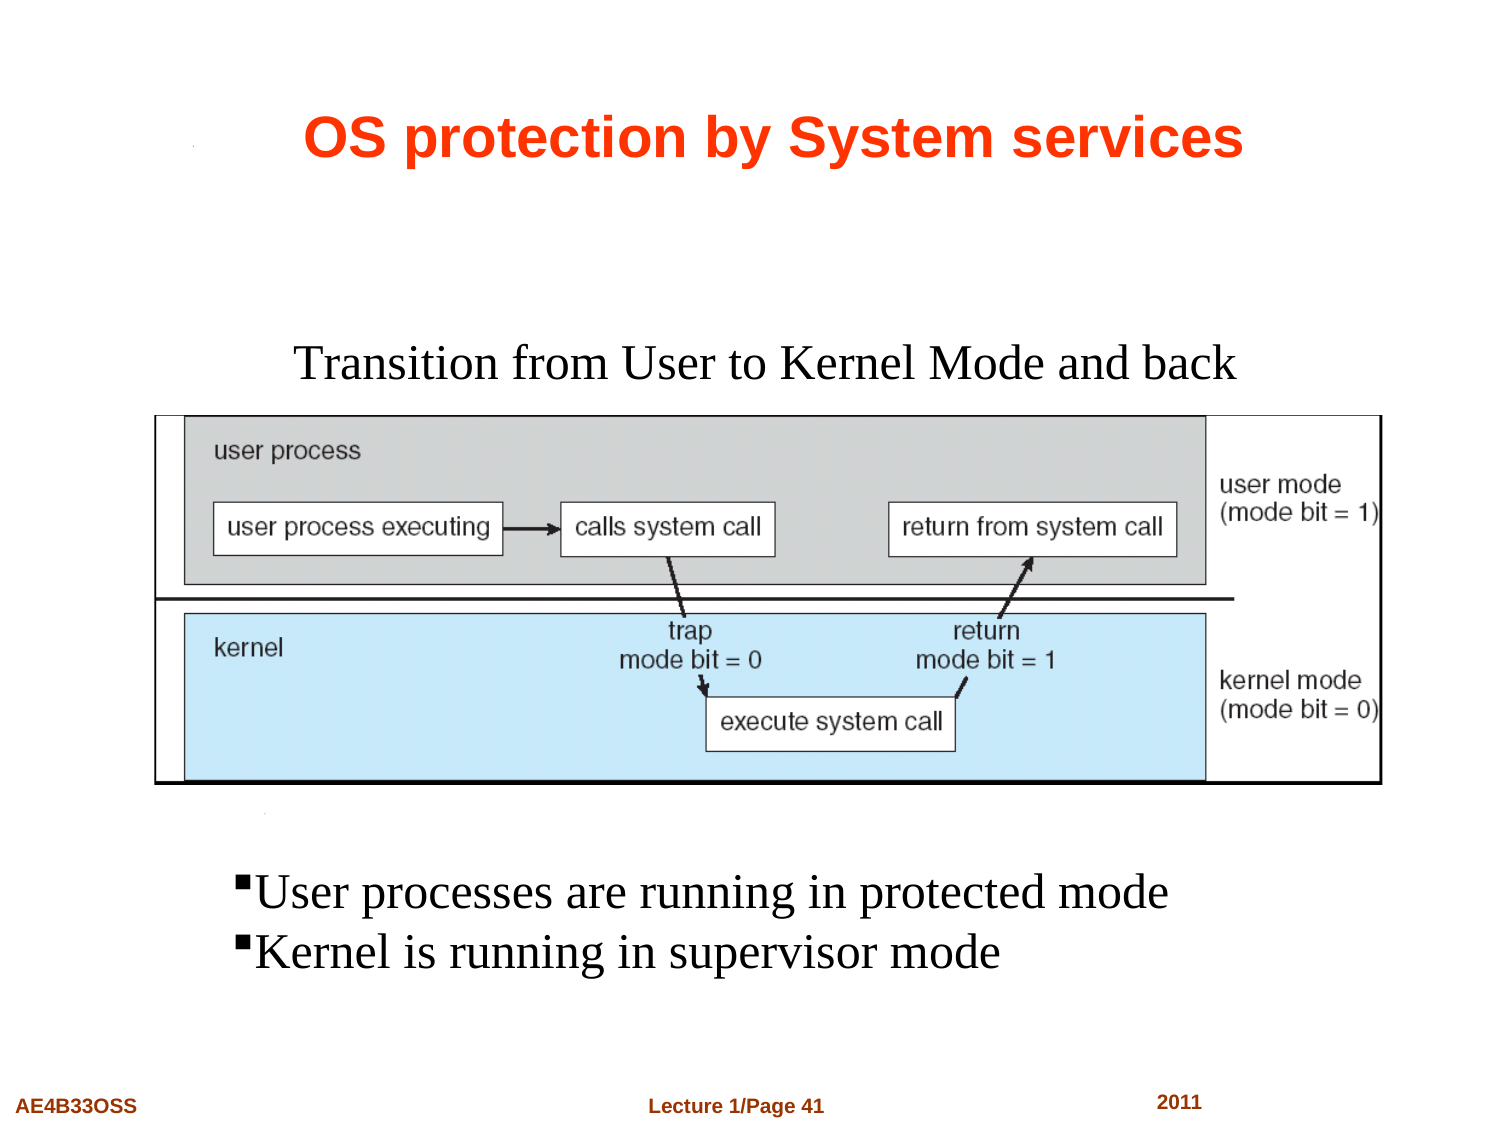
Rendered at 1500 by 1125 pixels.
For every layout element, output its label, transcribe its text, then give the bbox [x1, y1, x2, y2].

text_box Transition from User to Kernel Mode and back [278, 321, 1352, 398]
text_box User processes are running in protected mode Kernel is running in supervisor mode [216, 851, 1229, 987]
title OS protection by System services [112, 37, 1438, 177]
picture [154, 415, 1383, 785]
